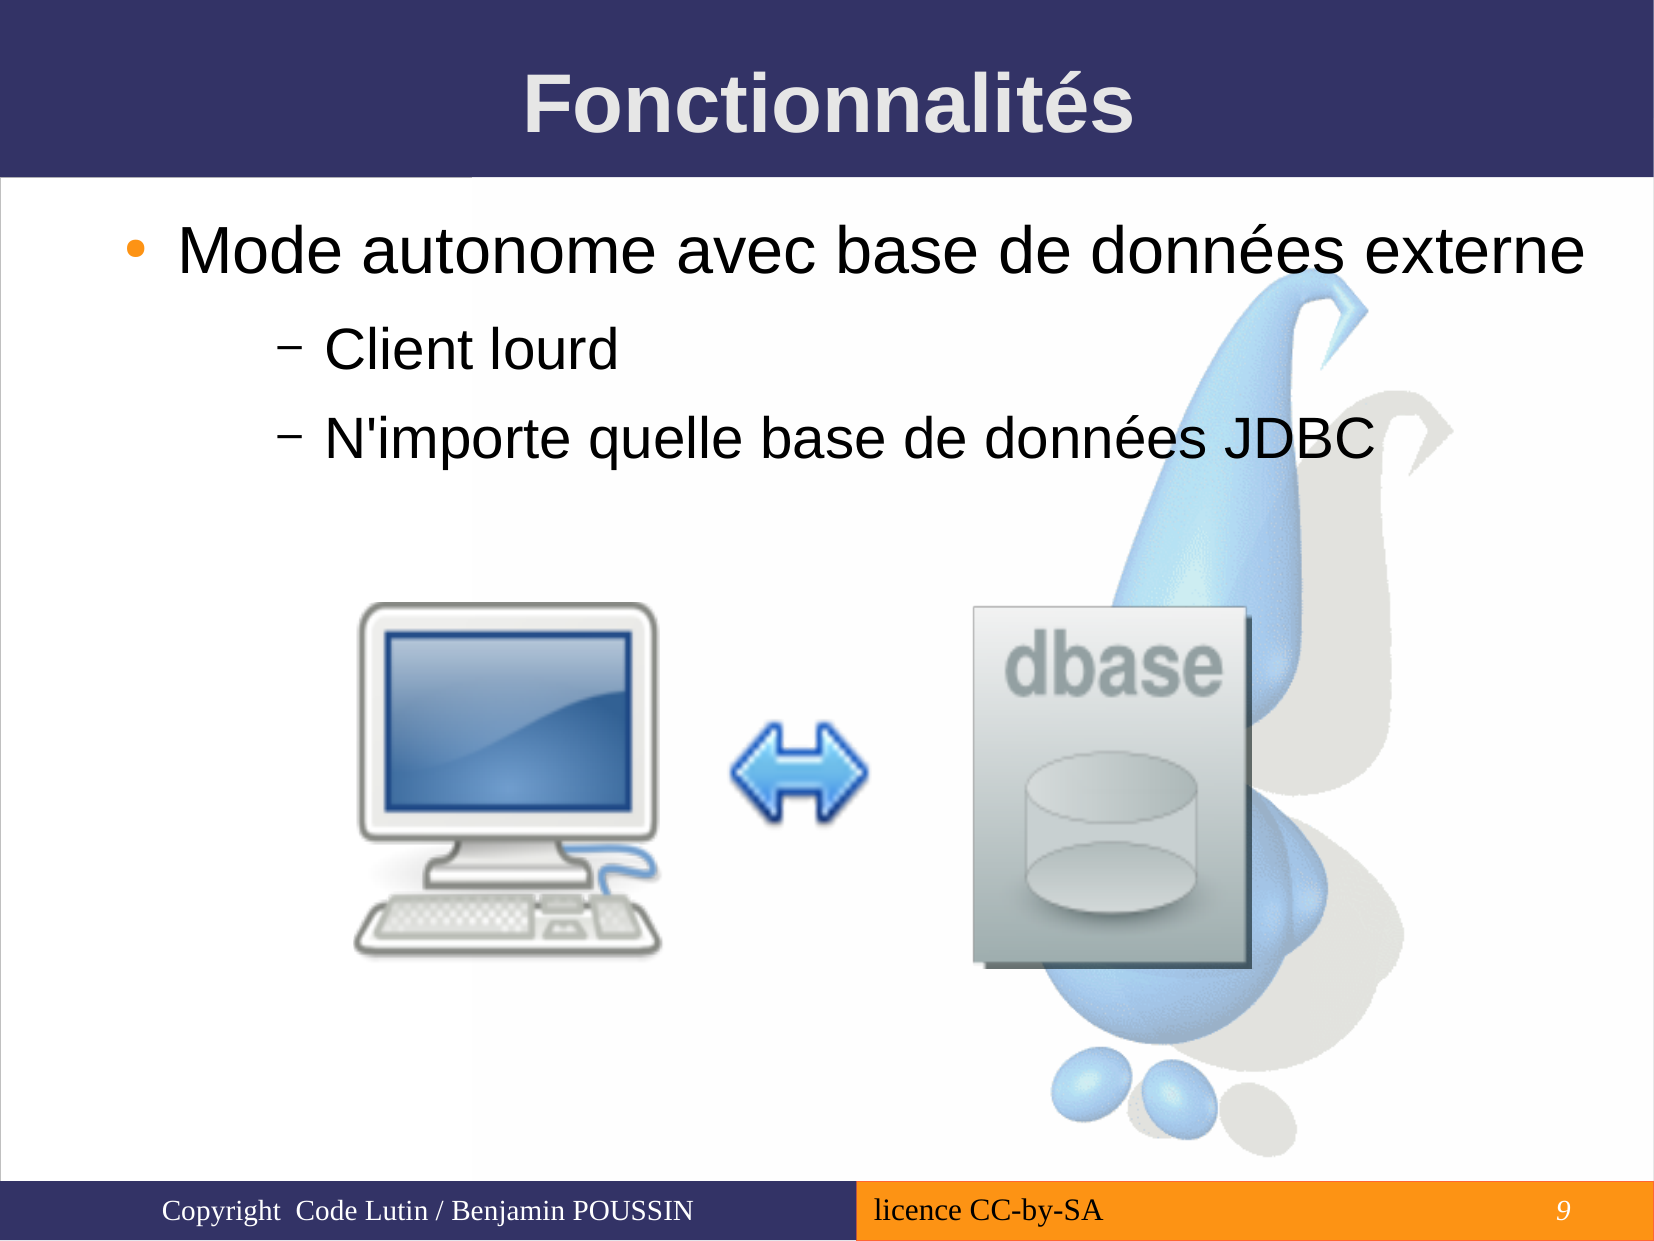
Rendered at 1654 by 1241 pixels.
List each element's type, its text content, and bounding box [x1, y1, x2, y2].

list Mode autonome avec base de données externe Client lourd N'importe quelle base de données JDBC [88, 212, 1595, 1099]
picture [353, 602, 1252, 969]
picture [472, 178, 1654, 1181]
title Fonctionnalités [123, 0, 1536, 208]
